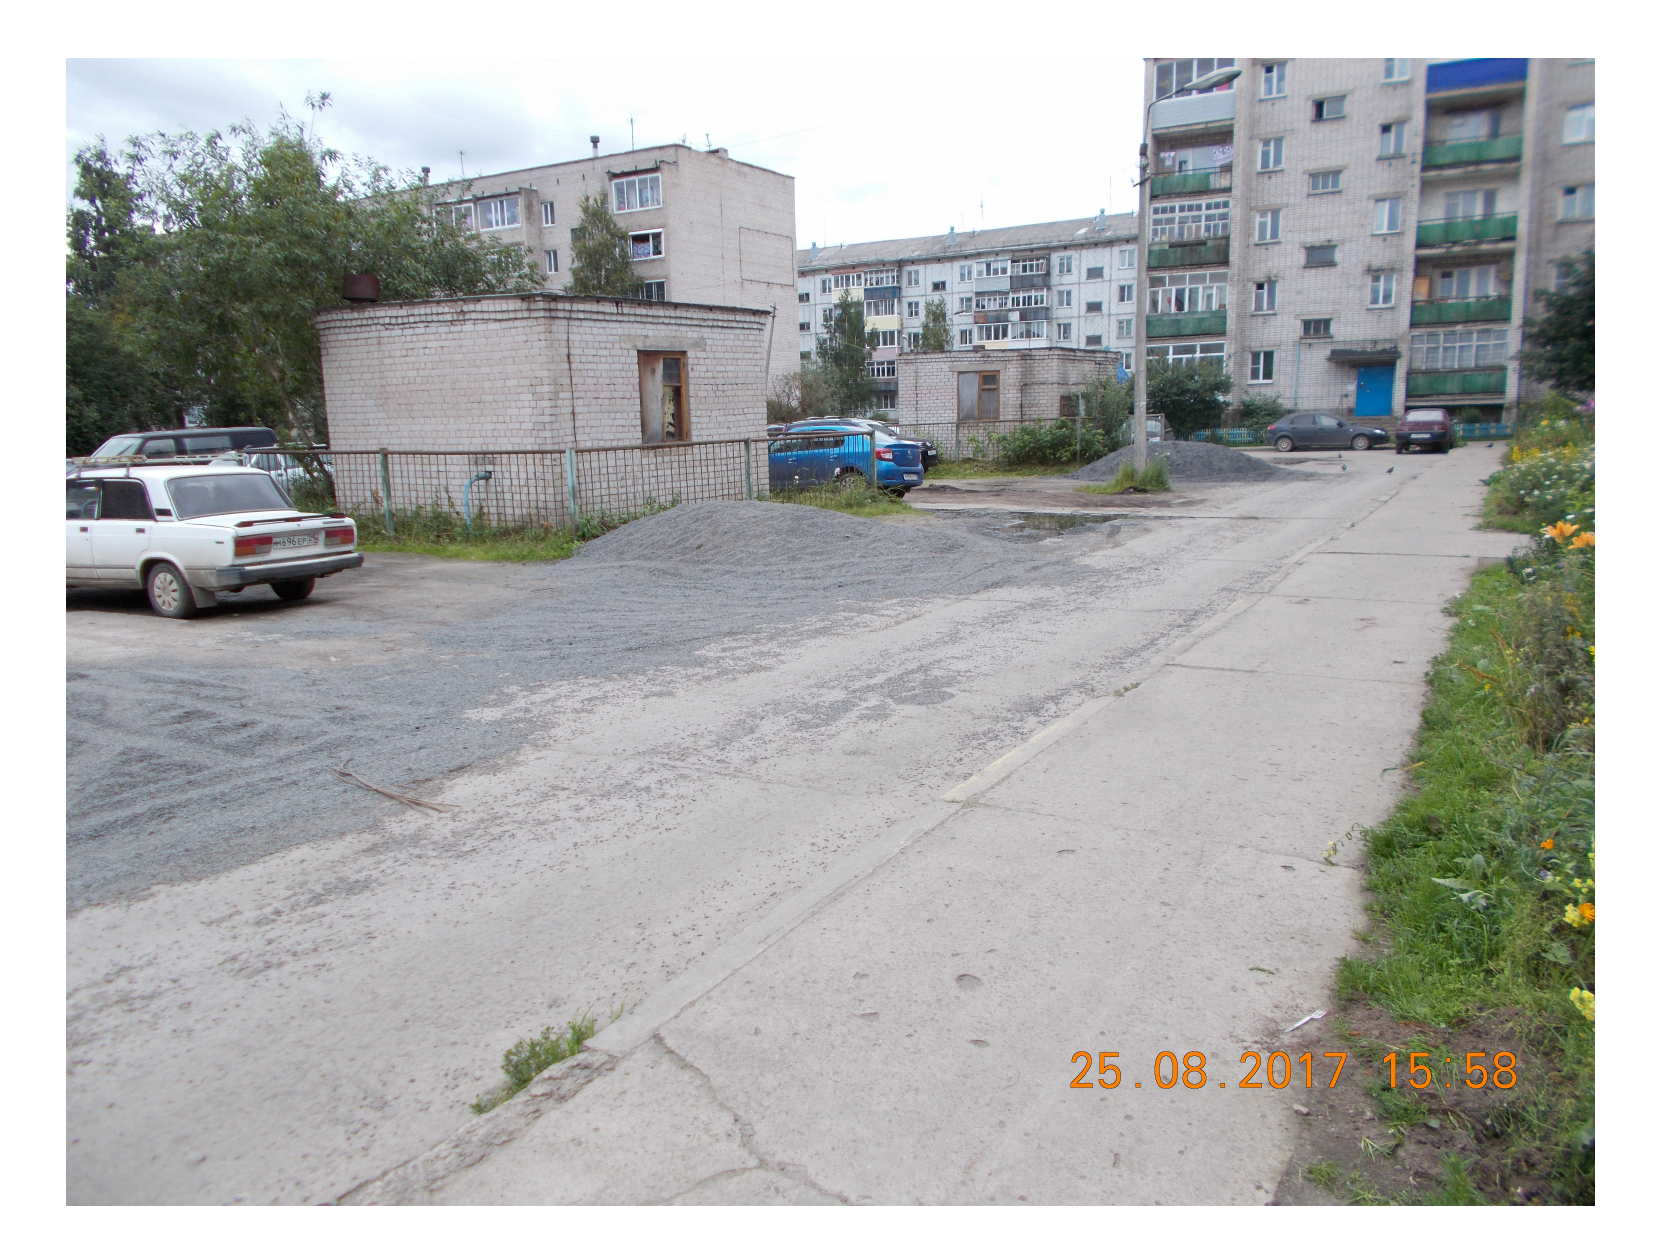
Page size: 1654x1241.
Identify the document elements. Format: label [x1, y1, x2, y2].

picture [66, 58, 1595, 1206]
